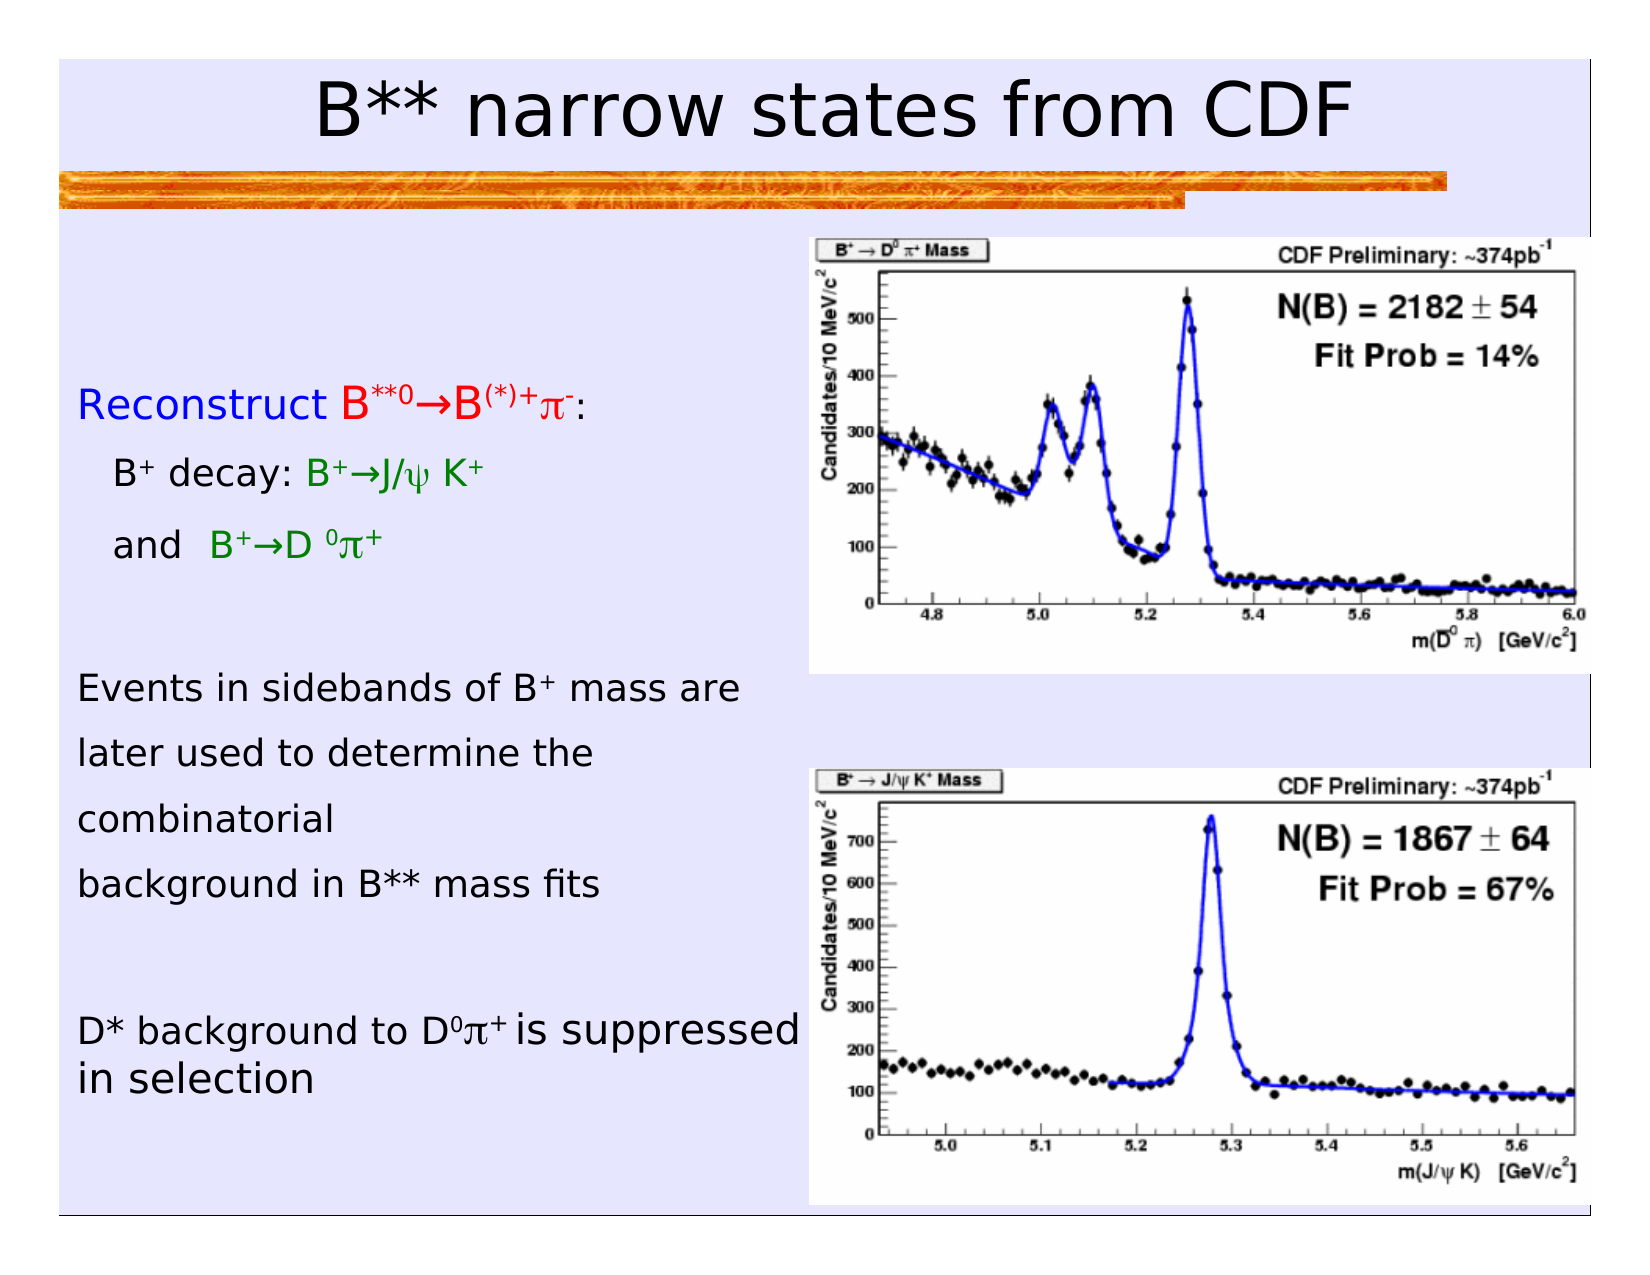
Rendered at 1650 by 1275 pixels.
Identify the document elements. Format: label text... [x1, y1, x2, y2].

text_box B** narrow states from CDF [299, 59, 1351, 162]
text_box D* background to D0p+ is suppressed in selection [59, 995, 813, 1125]
picture [59, 171, 1447, 209]
text_box Events in sidebands of B+ mass are later used to determine the combinatorial background in B** mass fits [59, 634, 866, 831]
picture [809, 768, 1591, 1205]
text_box Reconstruct B**0→B(*)+p-: B+ decay: B+→J/y K+ and B+→D 0p+ [59, 339, 598, 584]
picture [809, 237, 1591, 674]
